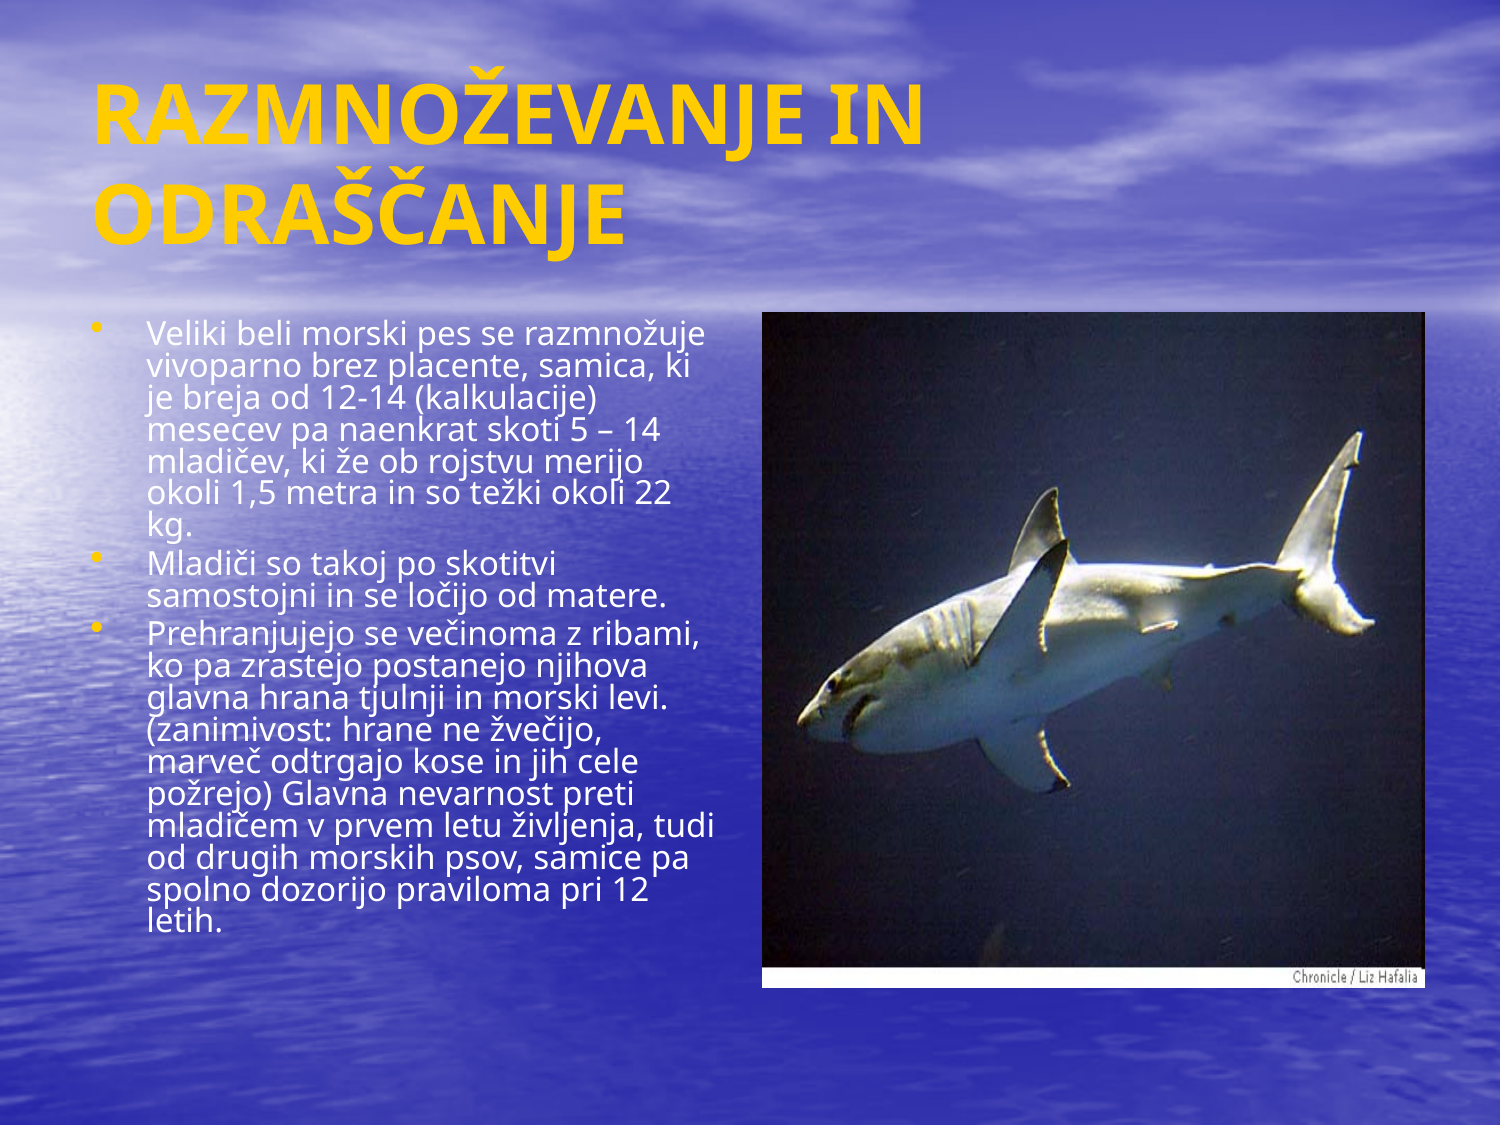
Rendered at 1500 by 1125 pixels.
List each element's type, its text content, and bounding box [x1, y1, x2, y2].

title RAZMNOŽEVANJE IN ODRAŠČANJE [75, 47, 1425, 275]
picture [0, 0, 1500, 1125]
list Veliki beli morski pes se razmnožuje vivoparno brez placente, samica, ki je breja od 12-14 (kalkulacije) mesecev pa naenkrat skoti 5 – 14 mladičev, ki že ob rojstvu merijo okoli 1,5 metra in so težki okoli 22 kg. Mladiči so takoj po skotitvi samostojni in se ločijo od matere. Prehranjujejo se večinoma z ribami, ko pa zrastejo postanejo njihova glavna hrana tjulnji in morski levi. (zanimivost: hrane ne žvečijo, marveč odtrgajo kose in jih cele požrejo) Glavna nevarnost preti mladičem v prvem letu življenja, tudi od drugih morskih psov, samice pa spolno dozorijo praviloma pri 12 letih. [75, 312, 738, 988]
